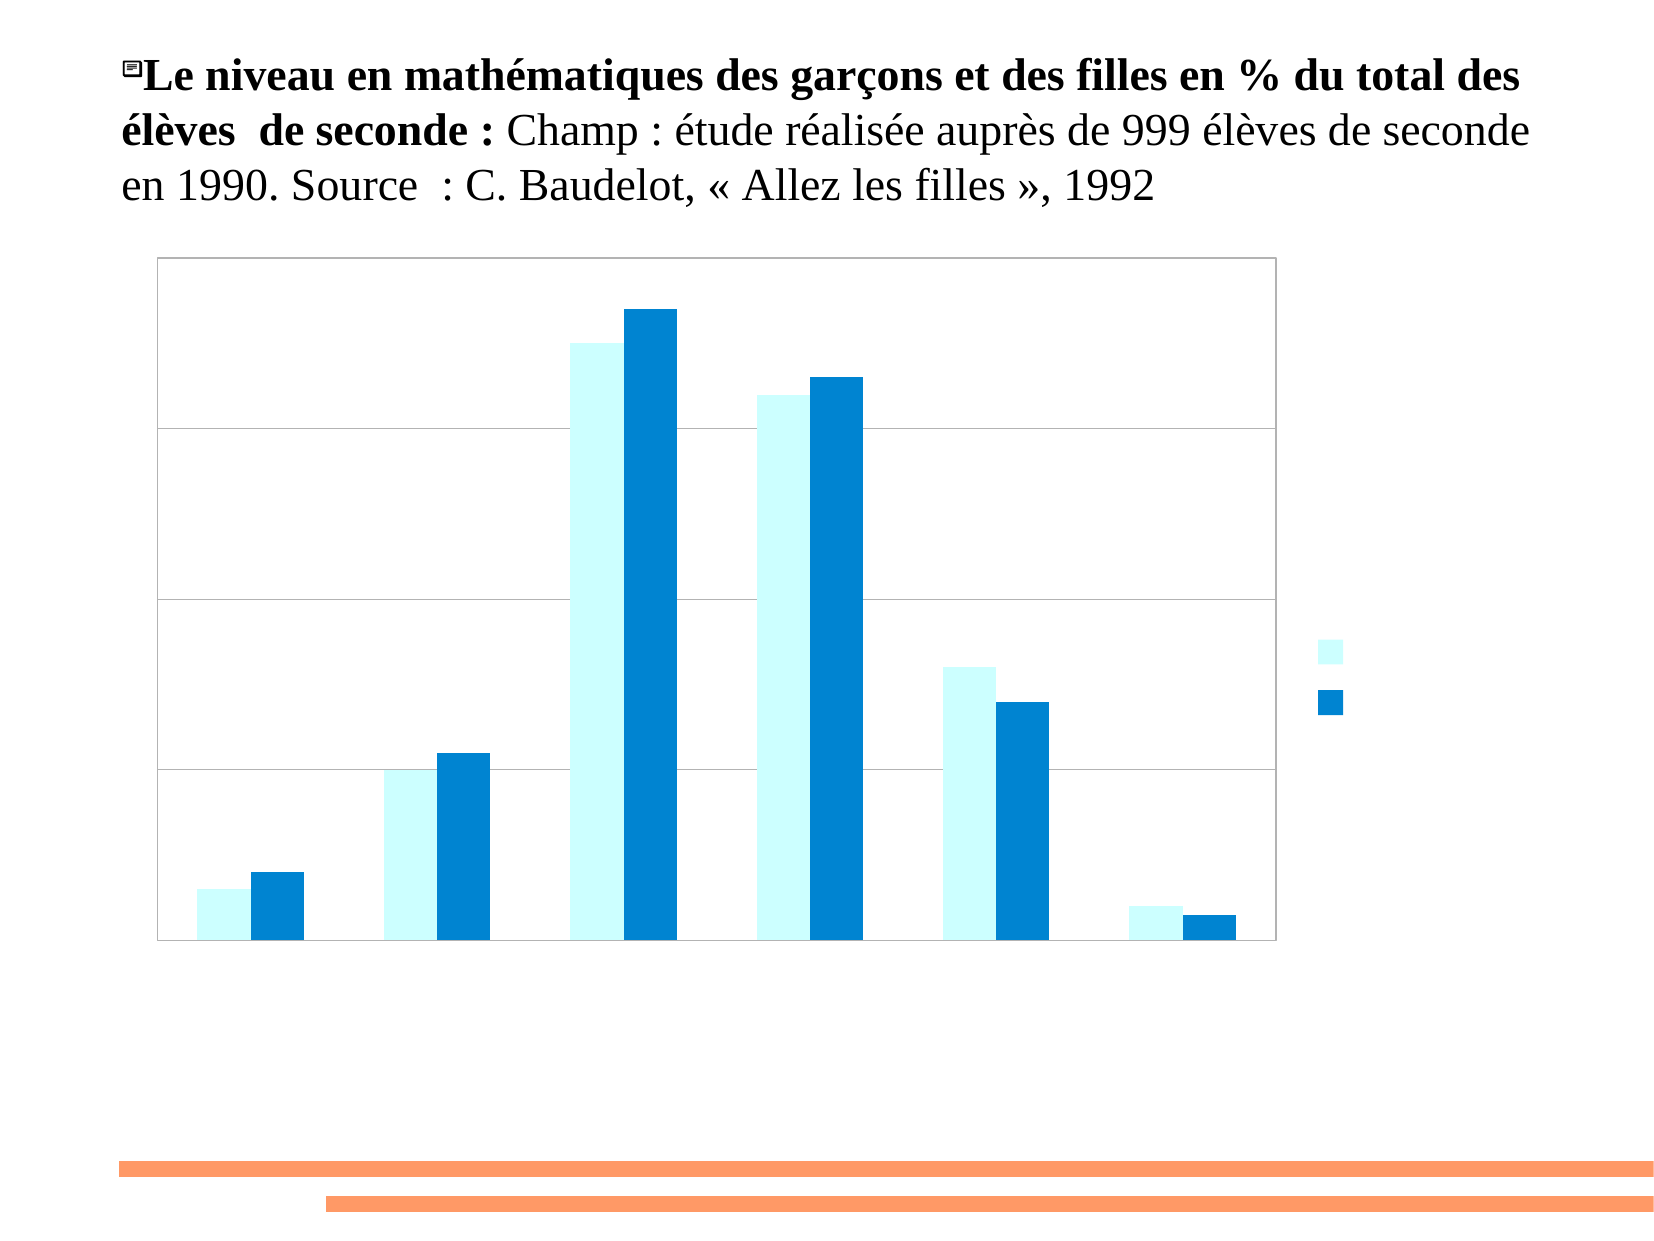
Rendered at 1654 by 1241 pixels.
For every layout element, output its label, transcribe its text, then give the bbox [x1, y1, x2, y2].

chart [82, 224, 1518, 1131]
title Le niveau en mathématiques des garçons et des filles en % du total des élèves de seconde : Champ : étude réalisée auprès de 999 élèves de seconde en 1990. Source : C. Baudelot, « Allez les filles », 1992 [121, 44, 1534, 256]
